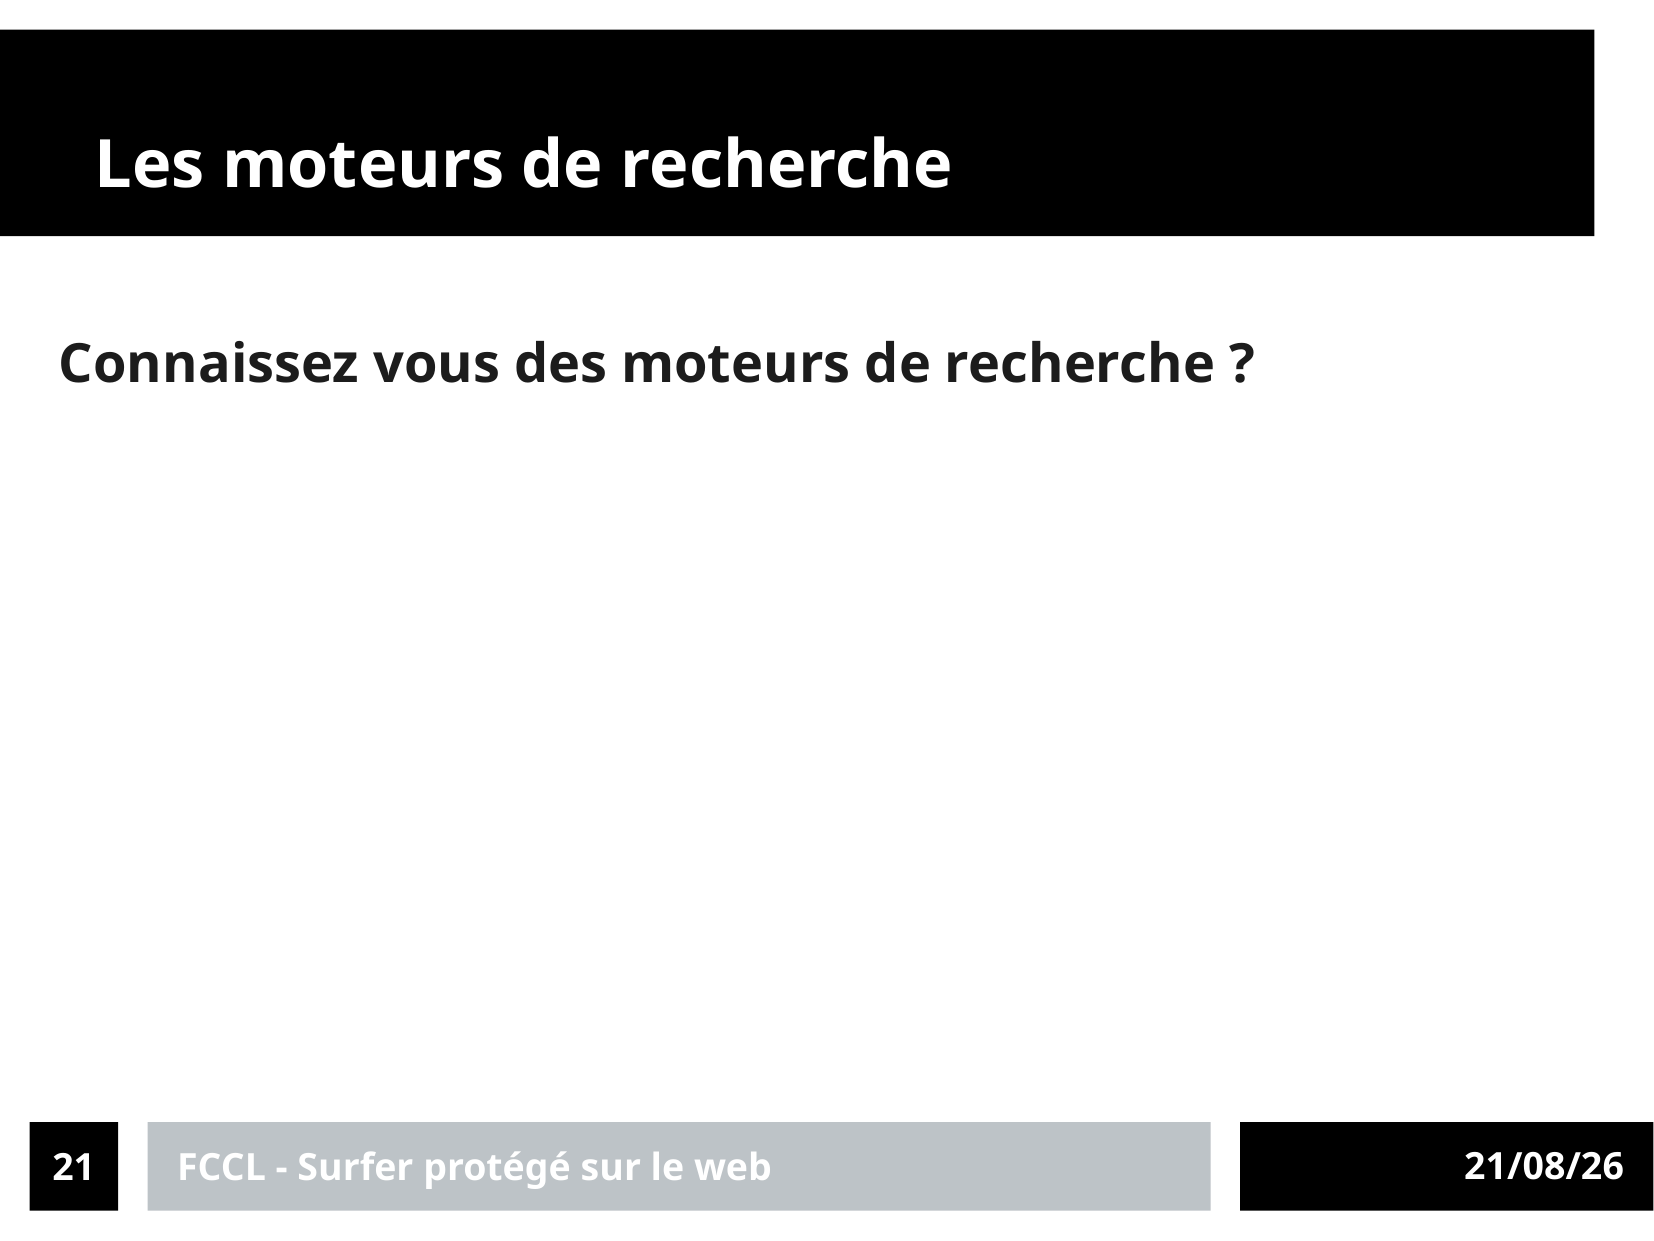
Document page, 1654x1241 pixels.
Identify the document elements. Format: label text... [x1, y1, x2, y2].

title Les moteurs de recherche [59, 59, 1595, 207]
list Connaissez vous des moteurs de recherche ? [59, 324, 1565, 1093]
